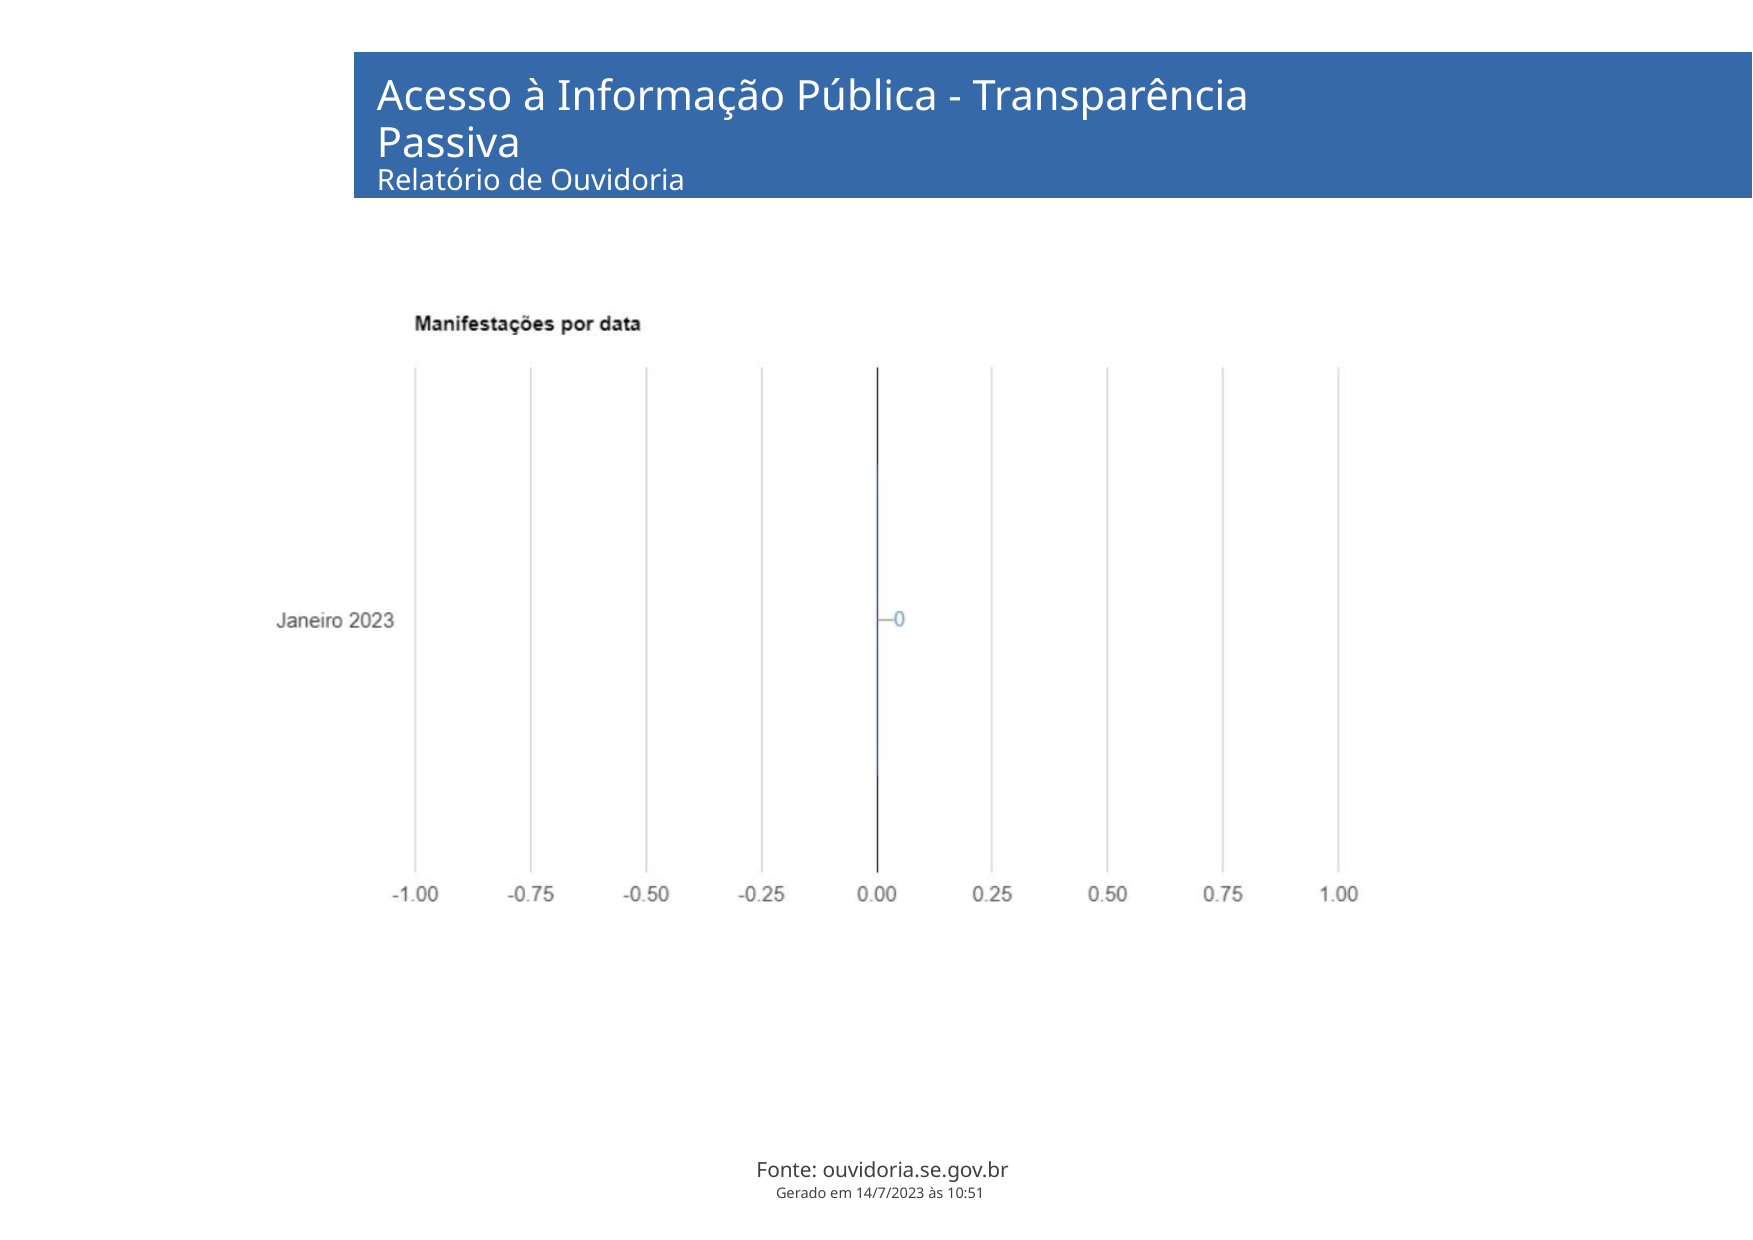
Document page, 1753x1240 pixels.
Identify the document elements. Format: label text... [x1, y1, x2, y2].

text_box Acesso à Informação Pública - Transparência Passiva Relatório de Ouvidoria EMSETUR - Janeiro a Janeiro de 2023 [376, 72, 1403, 228]
text_box Fonte: ouvidoria.se.gov.br Gerado em 14/7/2023 às 10:51 [756, 1158, 1023, 1202]
text_box [155, 211, 1599, 1028]
text_box [354, 52, 1752, 198]
